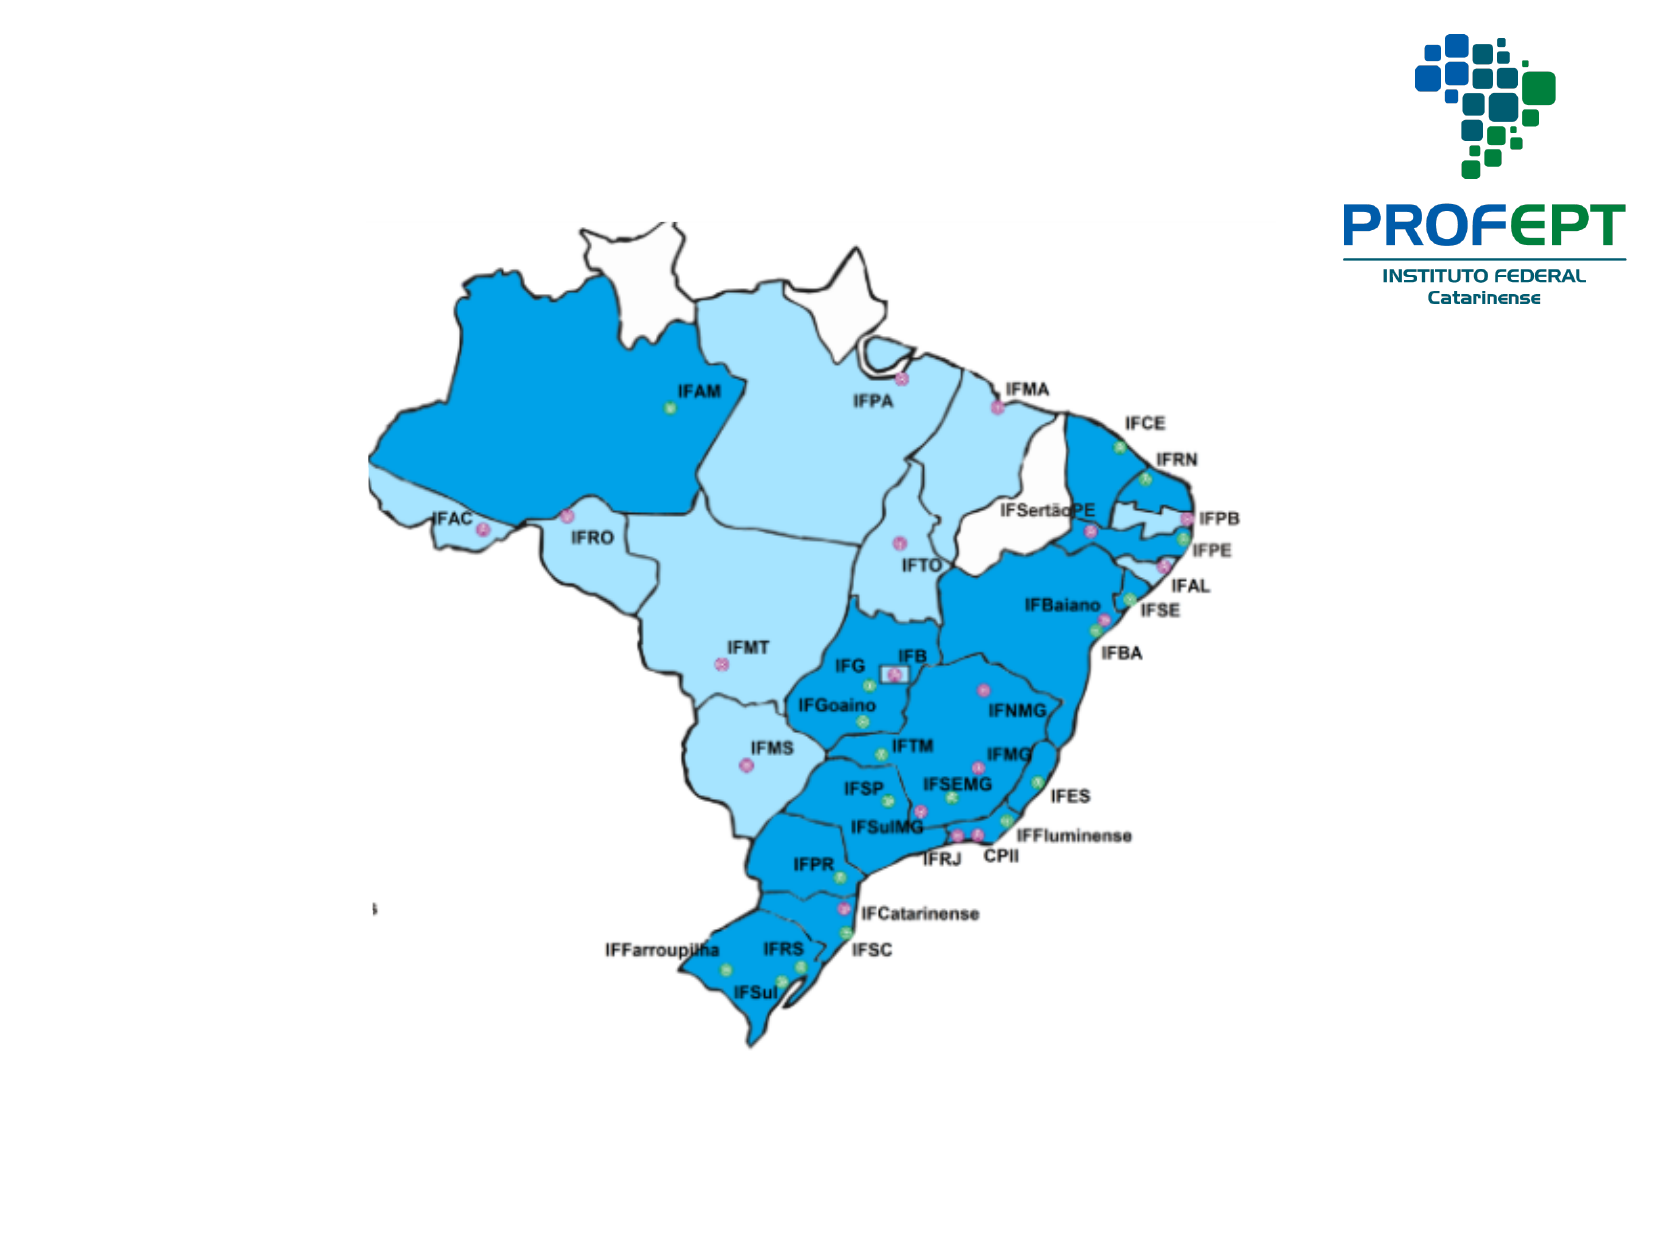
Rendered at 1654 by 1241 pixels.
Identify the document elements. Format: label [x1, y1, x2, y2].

picture [1322, 14, 1647, 331]
picture [366, 221, 1284, 1052]
